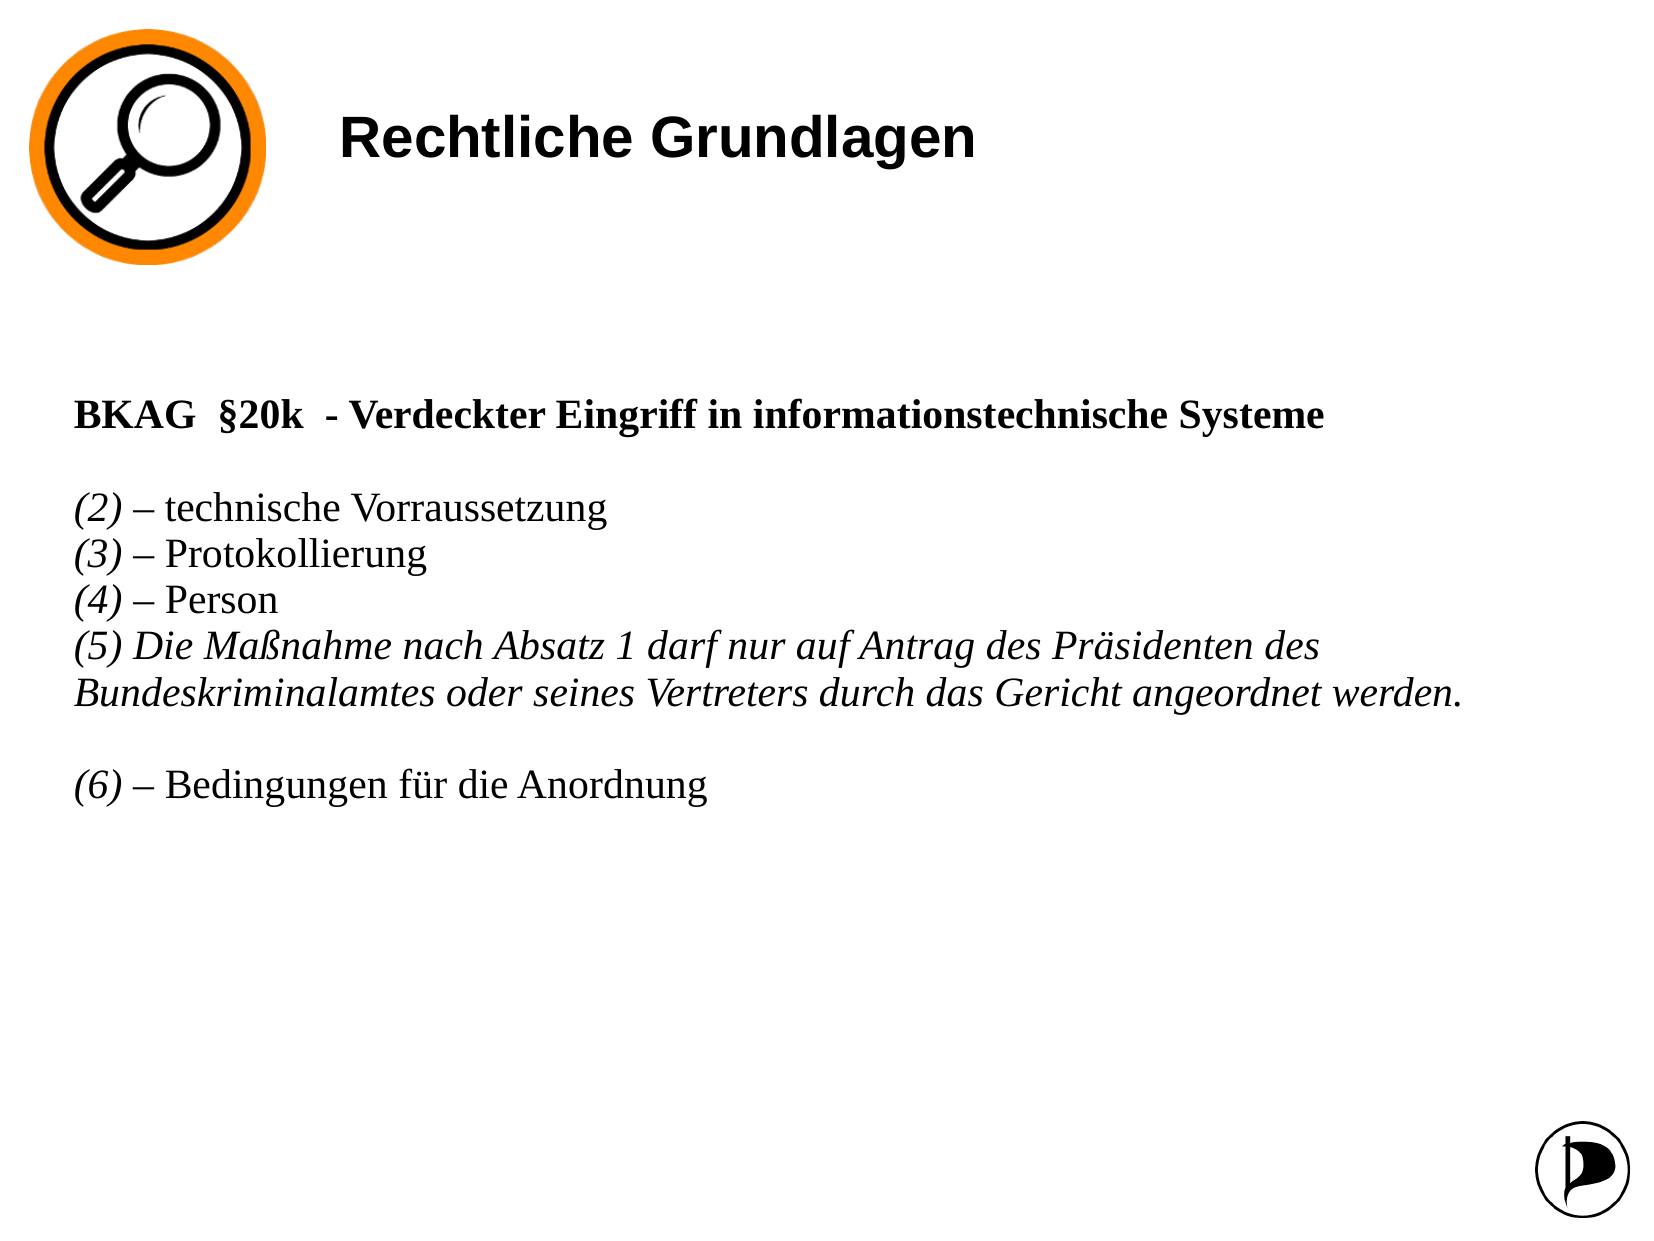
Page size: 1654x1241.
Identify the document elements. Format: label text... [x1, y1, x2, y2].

picture [29, 29, 266, 265]
text_box BKAG §20k - Verdeckter Eingriff in informationstechnische Systeme (2) – technische Vorraussetzung (3) – Protokollierung (4) – Person (5) Die Maßnahme nach Absatz 1 darf nur auf Antrag des Präsidenten des Bundeskriminalamtes oder seines Vertreters durch das Gericht angeordnet werden. (6) – Bedingungen für die Anordnung [59, 383, 1595, 908]
picture [1535, 1121, 1630, 1218]
text_box Rechtliche Grundlagen [324, 97, 1654, 178]
